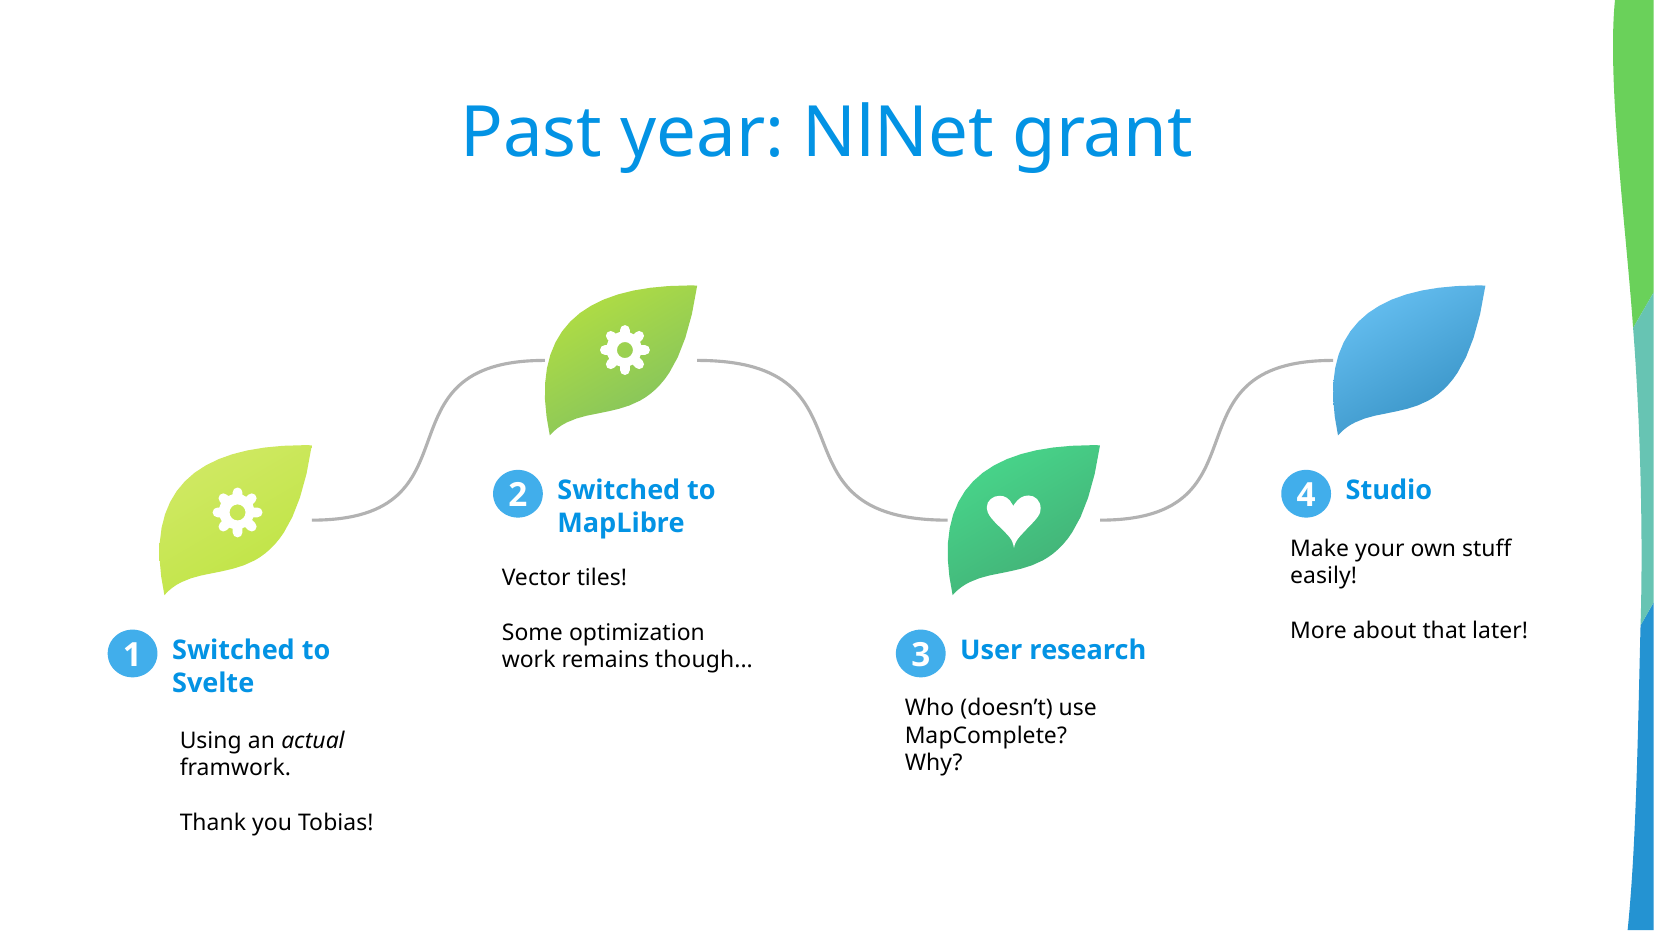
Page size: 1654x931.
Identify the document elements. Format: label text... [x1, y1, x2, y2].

text_box Switched to Svelte [157, 625, 387, 705]
text_box 3 [895, 629, 946, 678]
text_box [159, 445, 312, 596]
text_box Using an actual framwork. Thank you Tobias! [165, 717, 451, 843]
text_box User research [945, 625, 1175, 673]
text_box Who (doesn’t) use MapComplete? Why? [890, 685, 1176, 783]
text_box [544, 285, 698, 436]
text_box Studio [1330, 465, 1561, 513]
text_box 4 [1281, 469, 1332, 518]
text_box Past year: NlNet grant [0, 78, 1654, 178]
text_box Vector tiles! Some optimization work remains though... [487, 555, 773, 680]
text_box 2 [493, 469, 543, 518]
text_box Switched to MapLibre [542, 465, 773, 546]
text_box 1 [107, 629, 158, 678]
text_box Make your own stuff easily! More about that later! [1275, 525, 1561, 651]
text_box [947, 445, 1101, 596]
text_box [1333, 285, 1486, 436]
